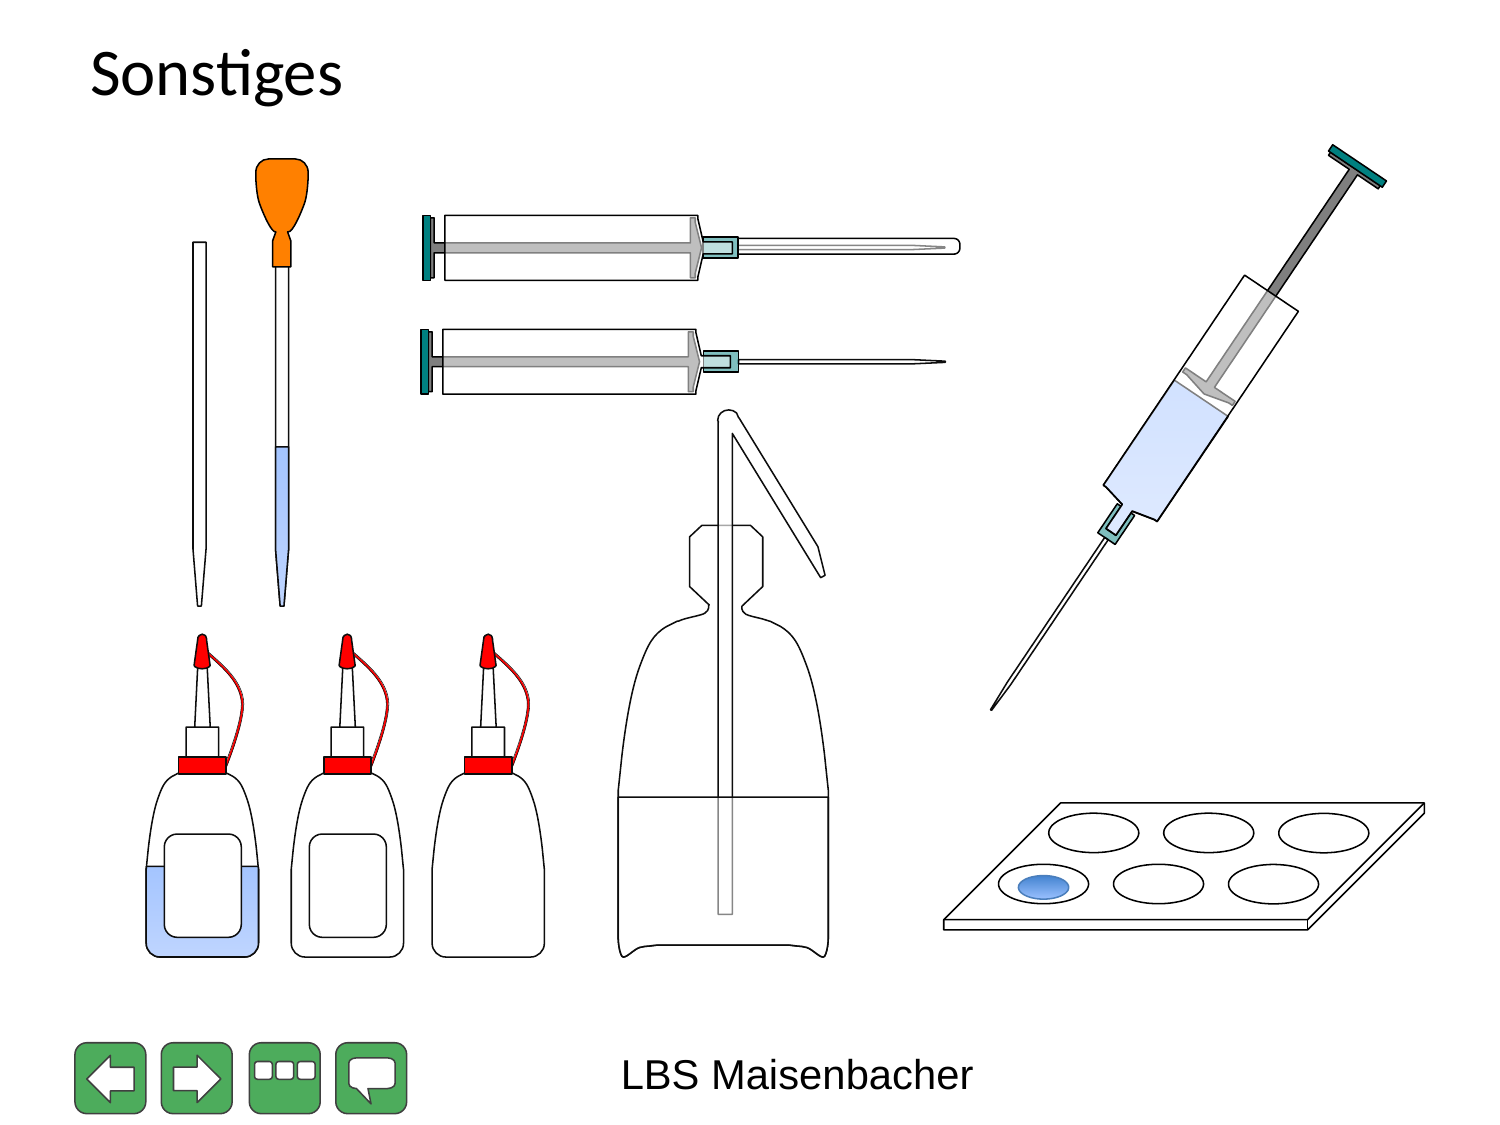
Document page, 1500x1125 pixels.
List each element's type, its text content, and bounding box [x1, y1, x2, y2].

text_box [943, 802, 1425, 930]
text_box [618, 409, 829, 958]
text_box [291, 634, 404, 958]
title Sonstiges [75, 20, 1426, 110]
text_box [432, 634, 545, 958]
text_box [423, 215, 960, 281]
text_box [990, 144, 1387, 711]
text_box [146, 634, 259, 958]
text_box [255, 158, 309, 607]
text_box [421, 329, 946, 395]
text_box [192, 242, 207, 607]
